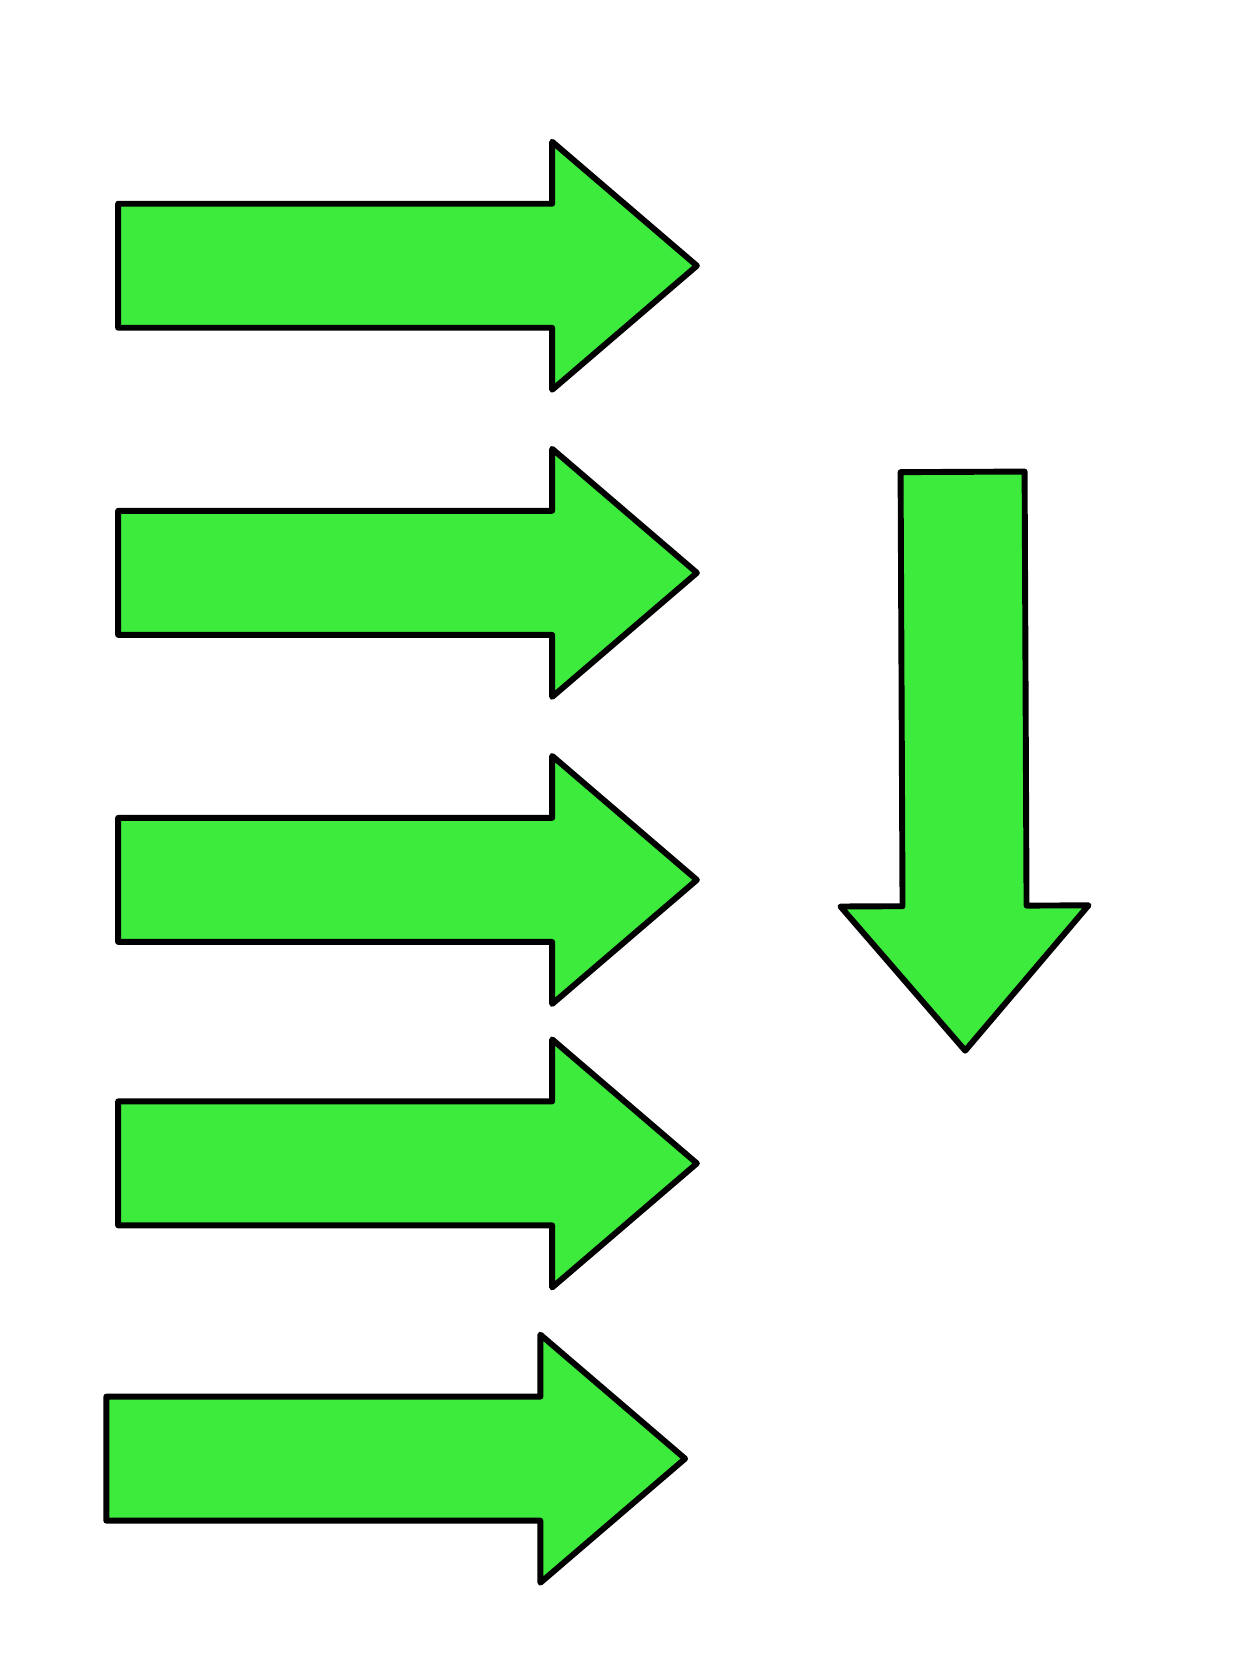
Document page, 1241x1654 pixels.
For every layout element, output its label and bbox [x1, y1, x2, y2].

text_box [118, 448, 697, 697]
text_box [118, 1039, 697, 1288]
text_box [106, 1334, 686, 1583]
text_box [118, 755, 697, 1004]
text_box [118, 141, 697, 390]
text_box [840, 471, 1089, 1051]
